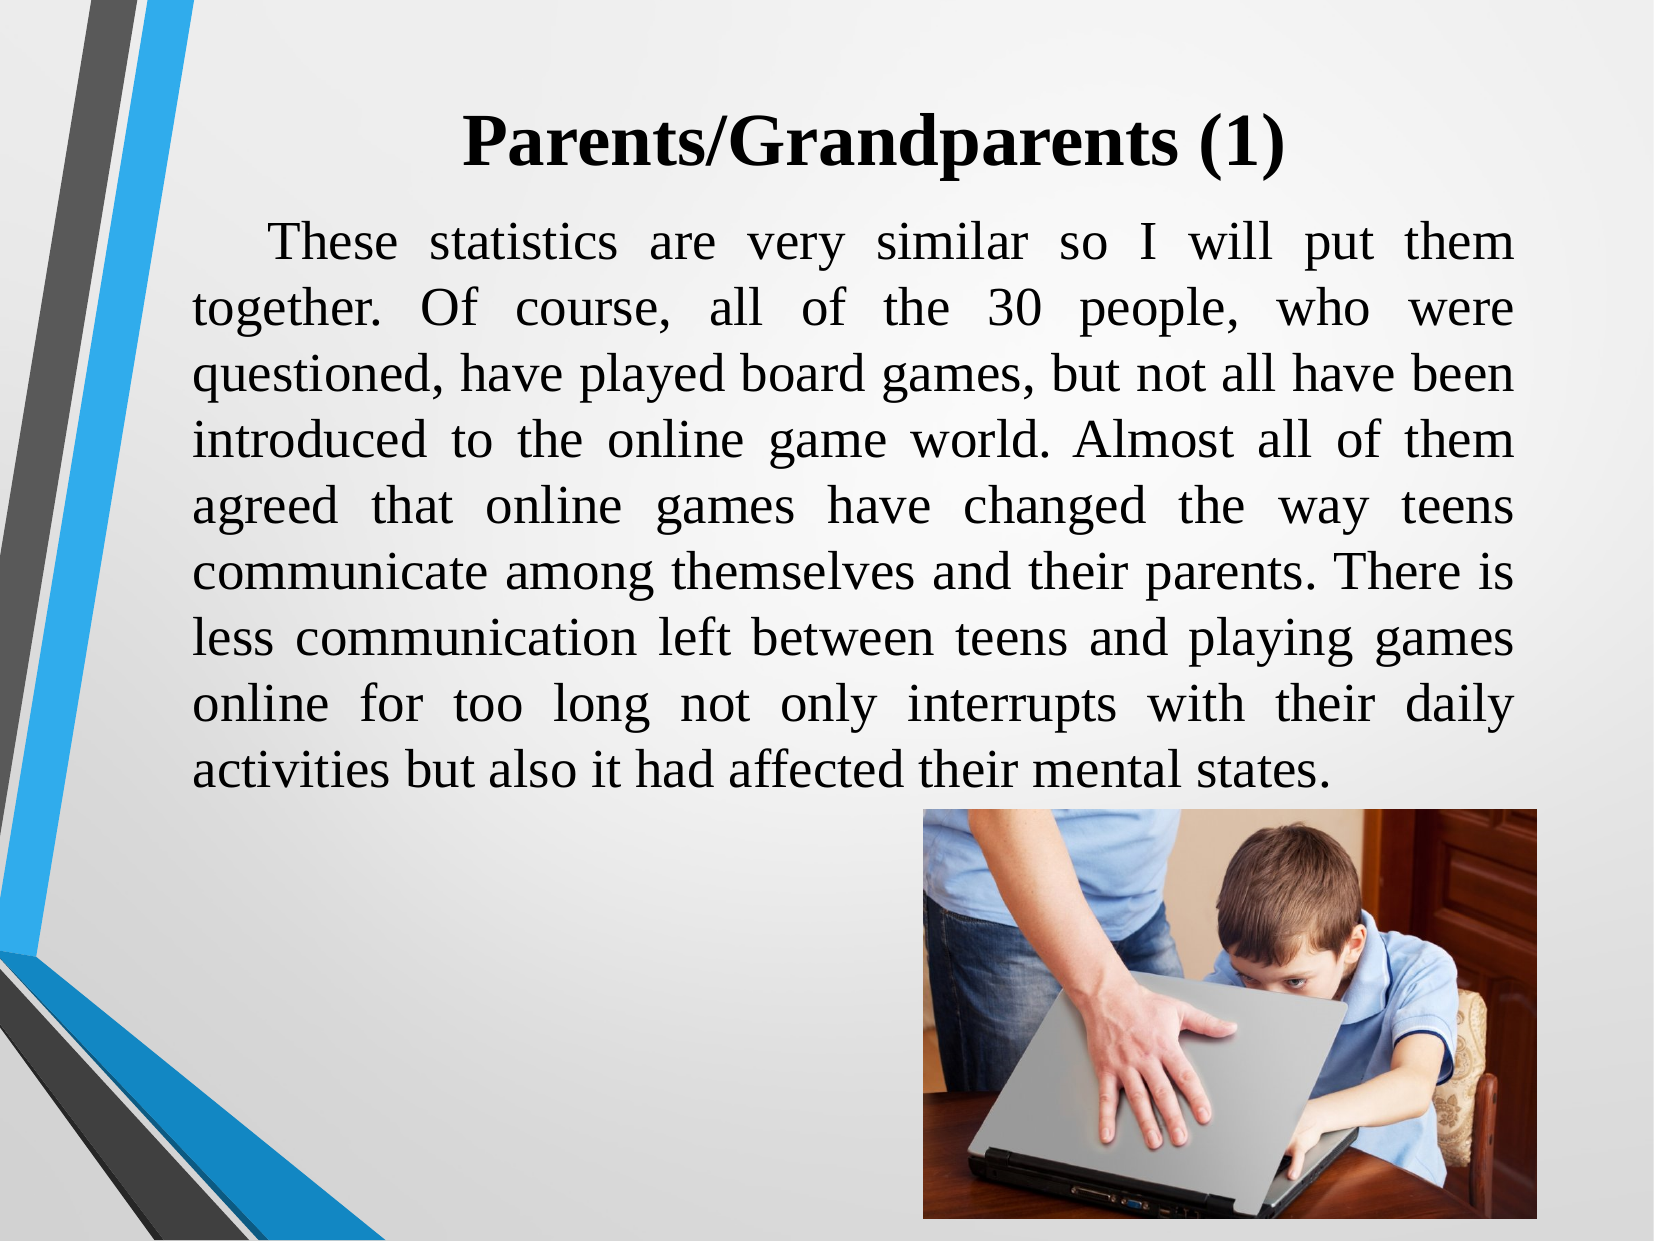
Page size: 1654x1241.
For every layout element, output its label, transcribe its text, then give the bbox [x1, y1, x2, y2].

title Parents/Grandparents (1) [177, 82, 1571, 169]
picture [923, 809, 1537, 1219]
list These statistics are very similar so I will put them together. Of course, all of the 30 people, who were questioned, have played board games, but not all have been introduced to the online game world. Almost all of them agreed that online games have changed the way teens communicate among themselves and their parents. There is less communication left between teens and playing games online for too long not only interrupts with their daily activities but also it had affected their mental states. [177, 169, 1571, 833]
